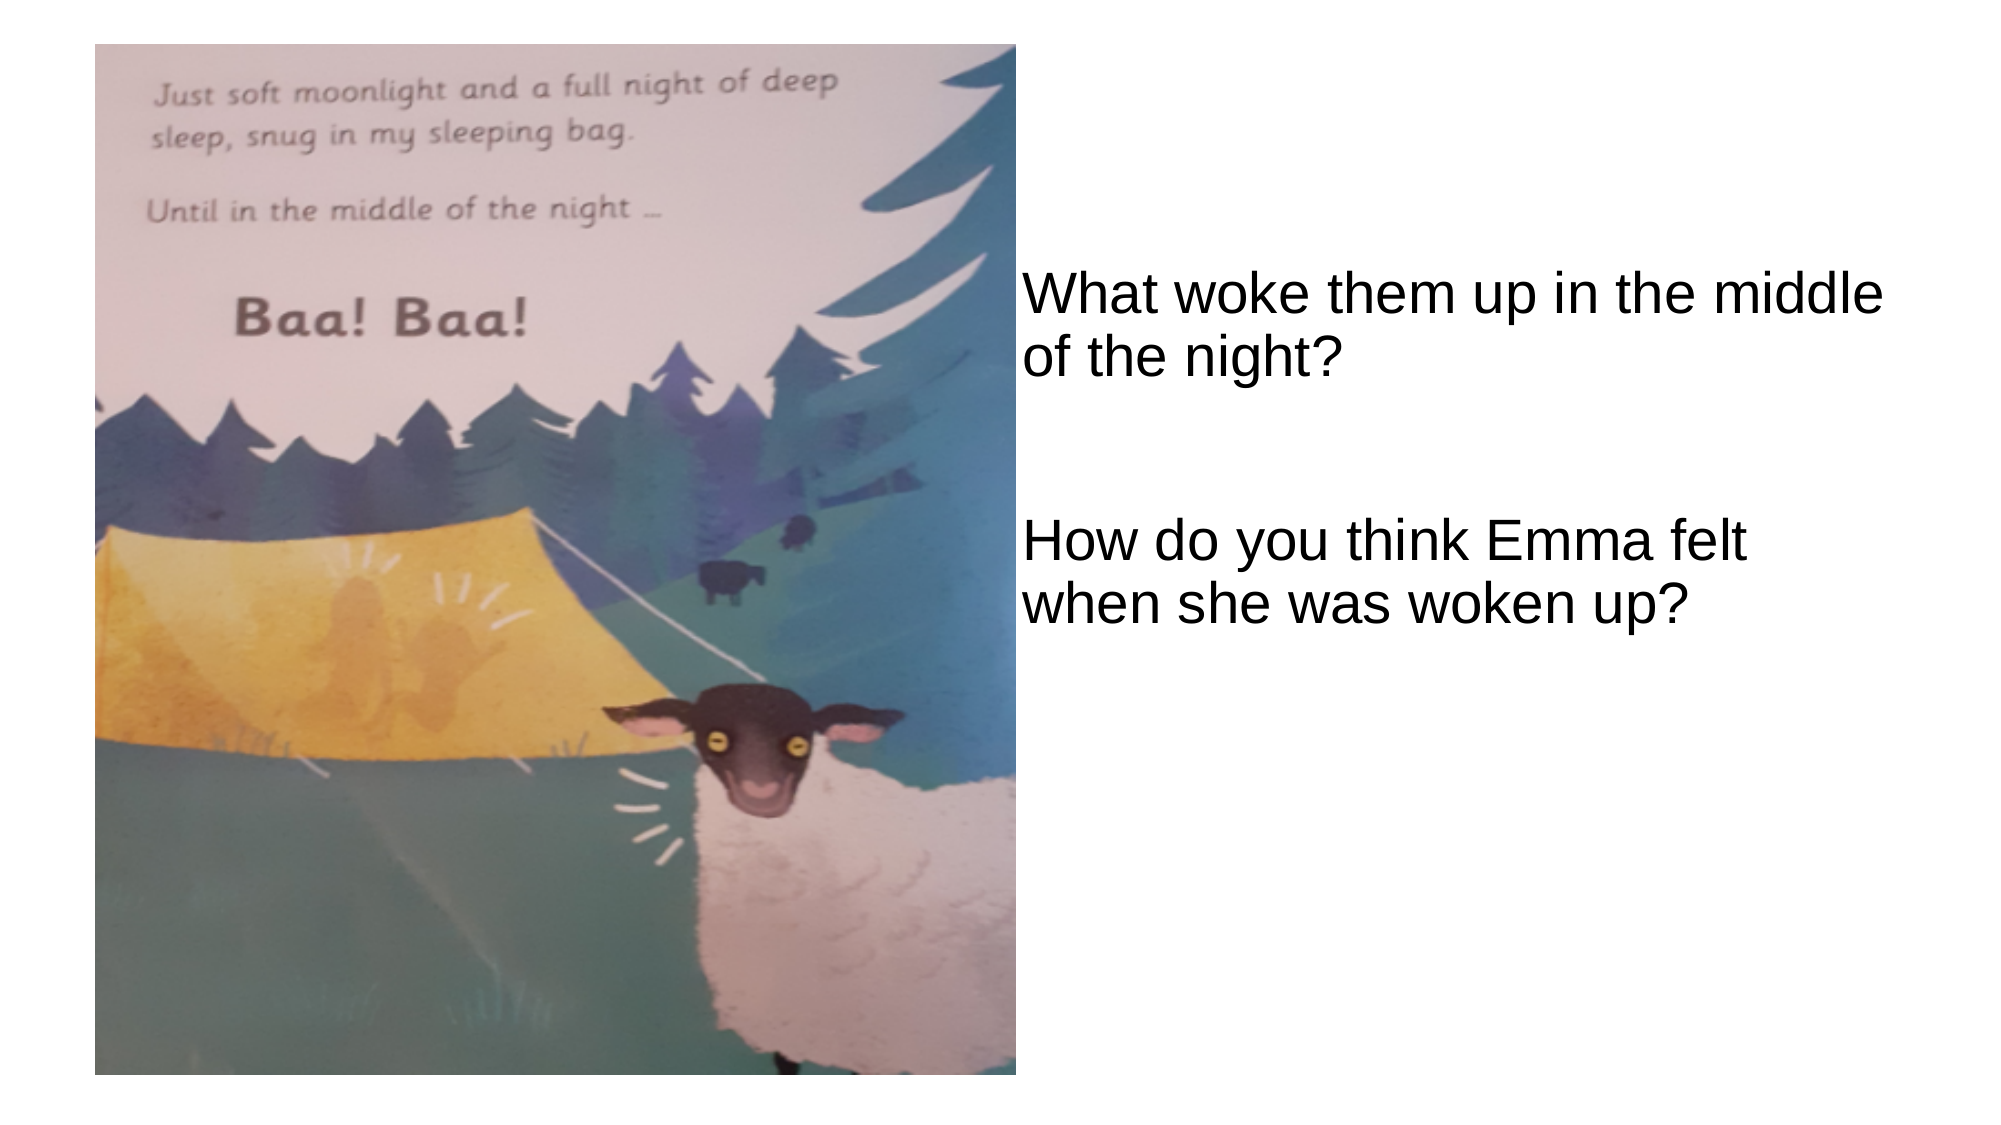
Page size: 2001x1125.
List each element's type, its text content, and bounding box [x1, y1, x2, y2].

list What woke them up in the middle of the night? How do you think Emma felt when she was woken up? [1022, 263, 1901, 1006]
picture [95, 44, 1016, 1075]
